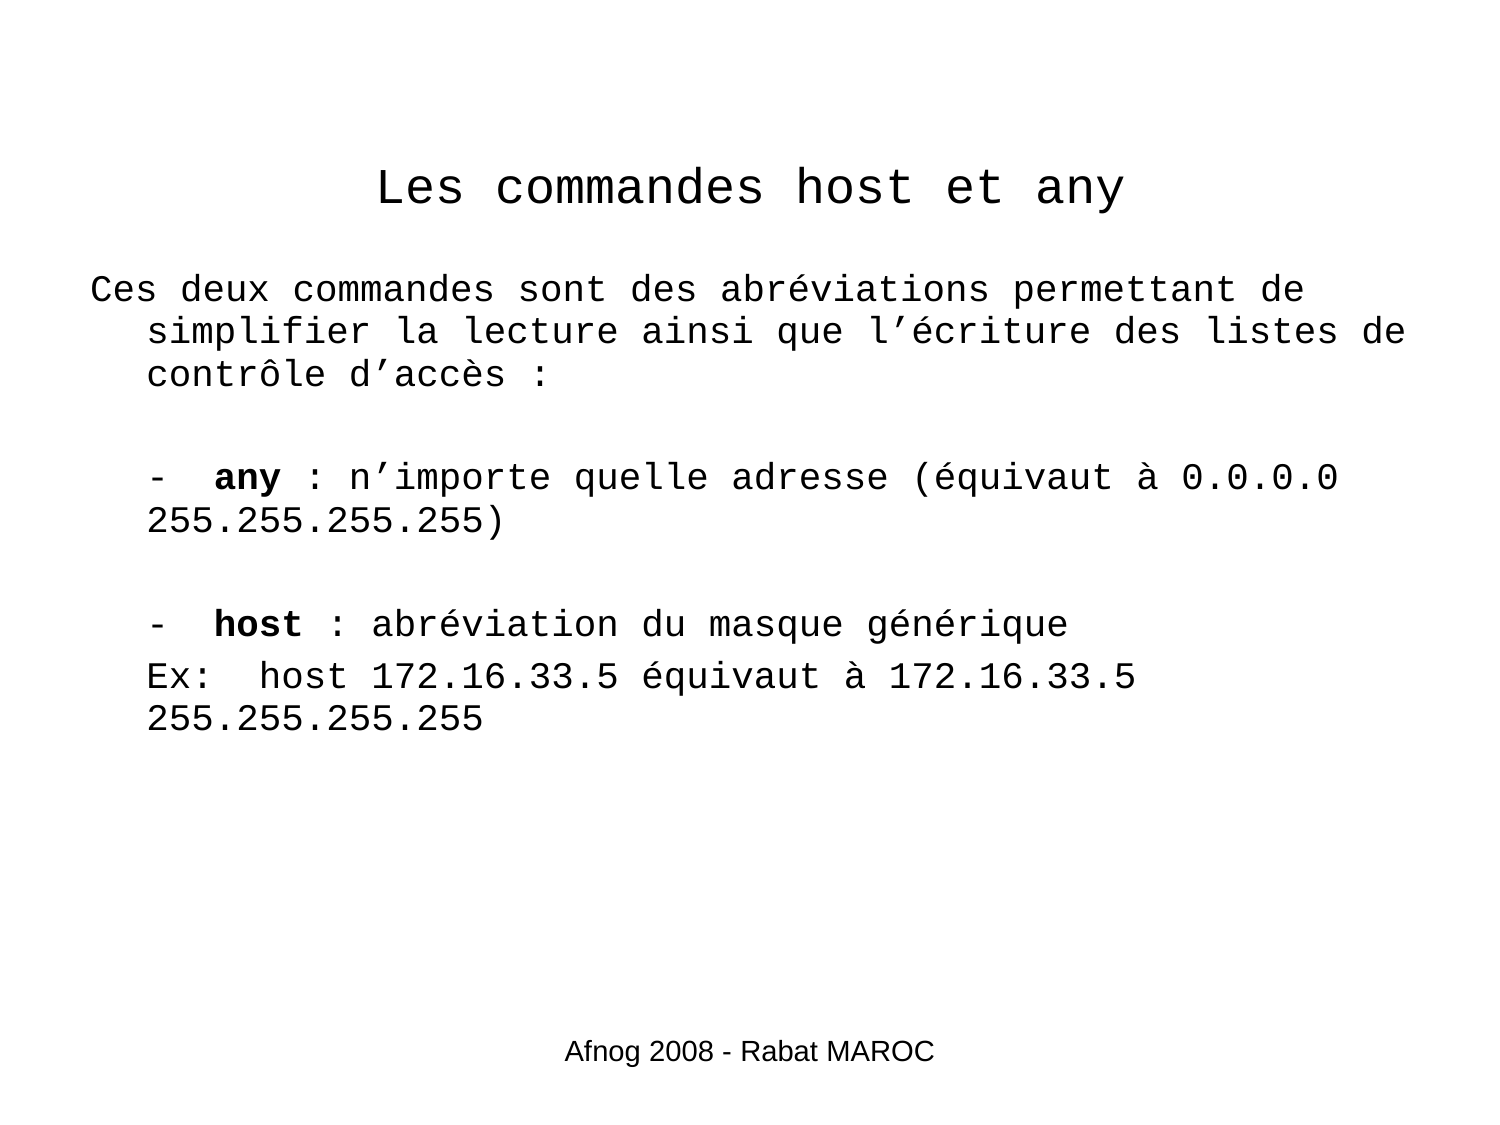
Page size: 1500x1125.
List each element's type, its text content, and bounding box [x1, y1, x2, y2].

list Ces deux commandes sont des abréviations permettant de simplifier la lecture ainsi que l’écriture des listes de contrôle d’accès : - any : n’importe quelle adresse (équivaut à 0.0.0.0 255.255.255.255) - host : abréviation du masque générique Ex: host 172.16.33.5 équivaut à 172.16.33.5 255.255.255.255 [75, 262, 1426, 1006]
text_box Afnog 2008 - Rabat MAROC [512, 1024, 988, 1103]
title Les commandes host et any [75, 45, 1426, 233]
